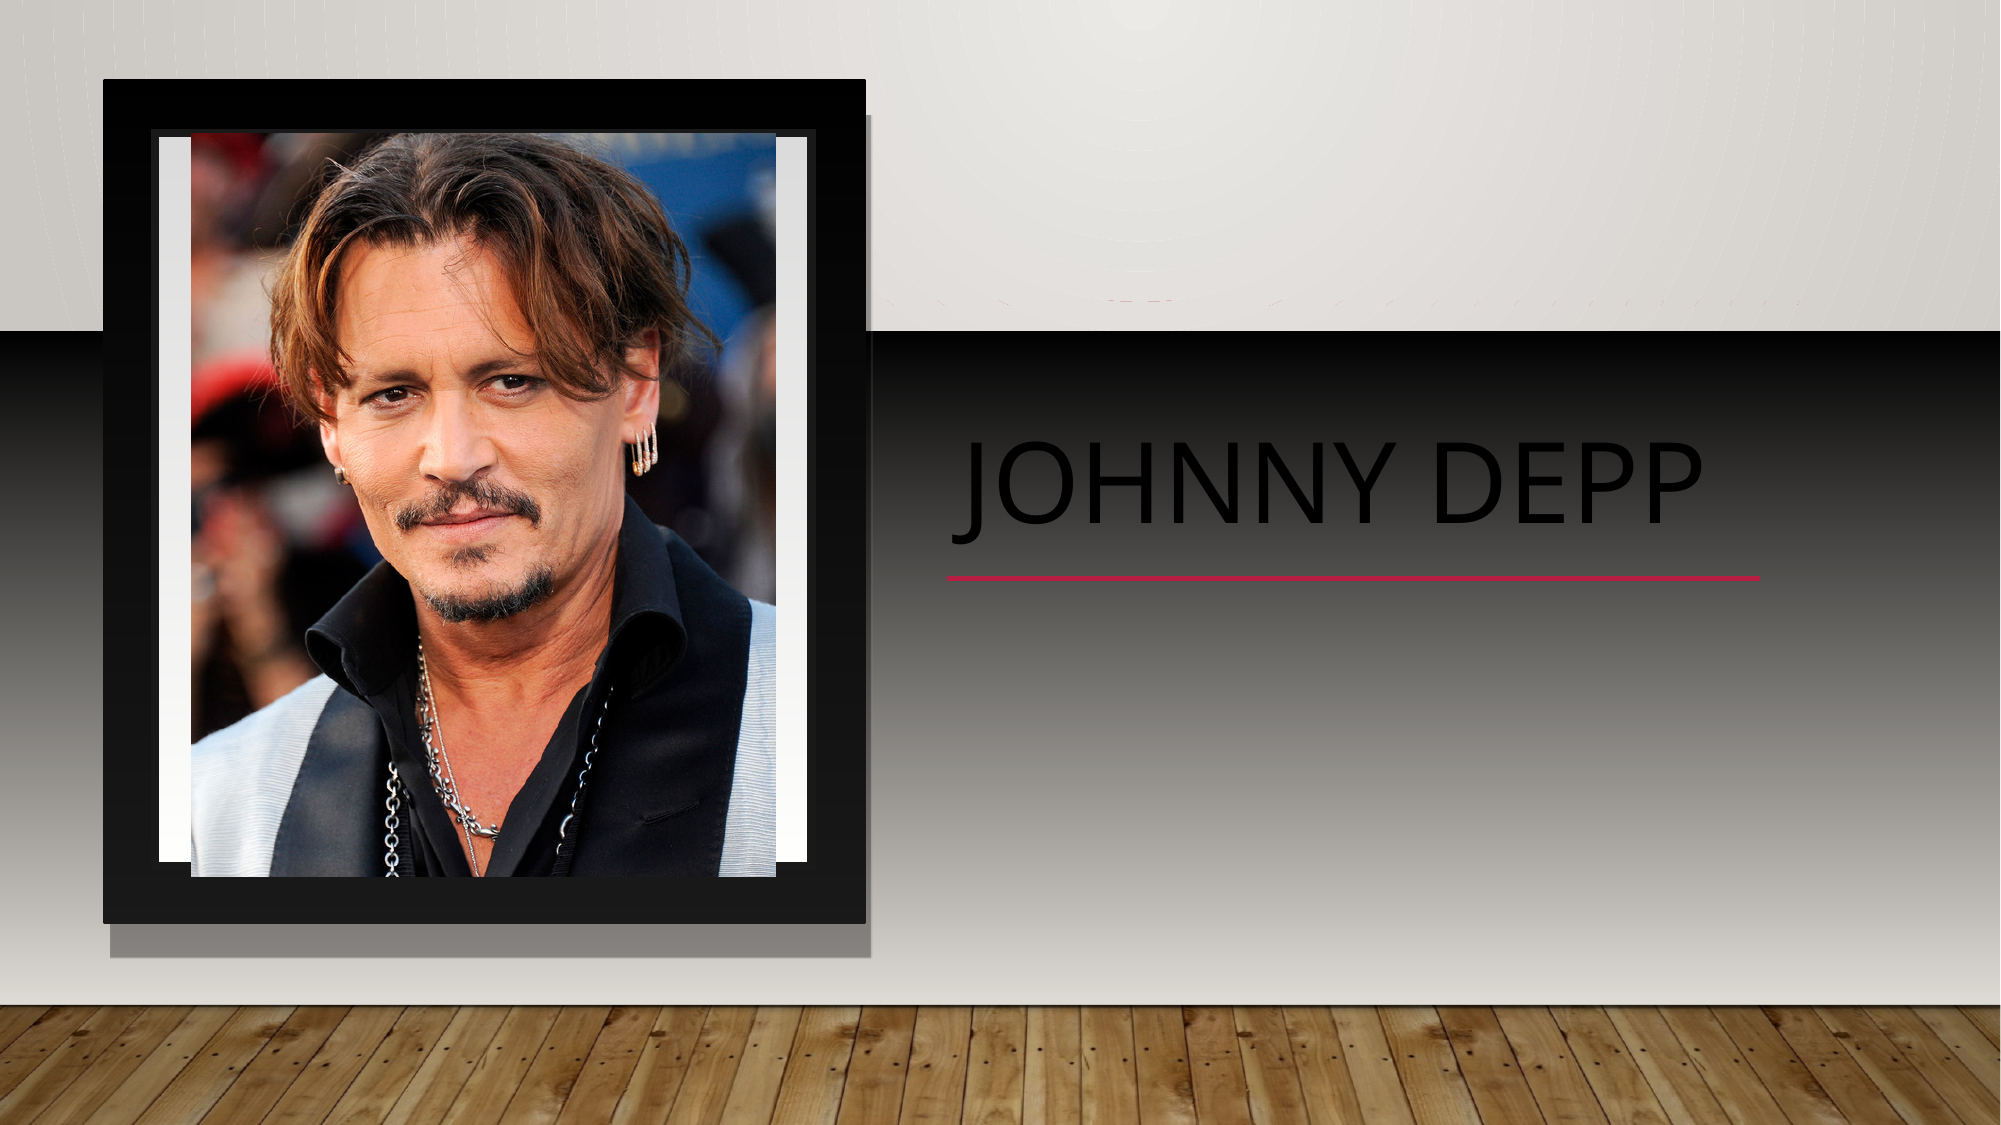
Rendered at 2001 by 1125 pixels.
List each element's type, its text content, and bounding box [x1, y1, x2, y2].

title JOHNNY DEPP [946, 158, 1762, 549]
text_box [0, 0, 2000, 1005]
picture [0, 1005, 2000, 1125]
picture [191, 133, 776, 877]
